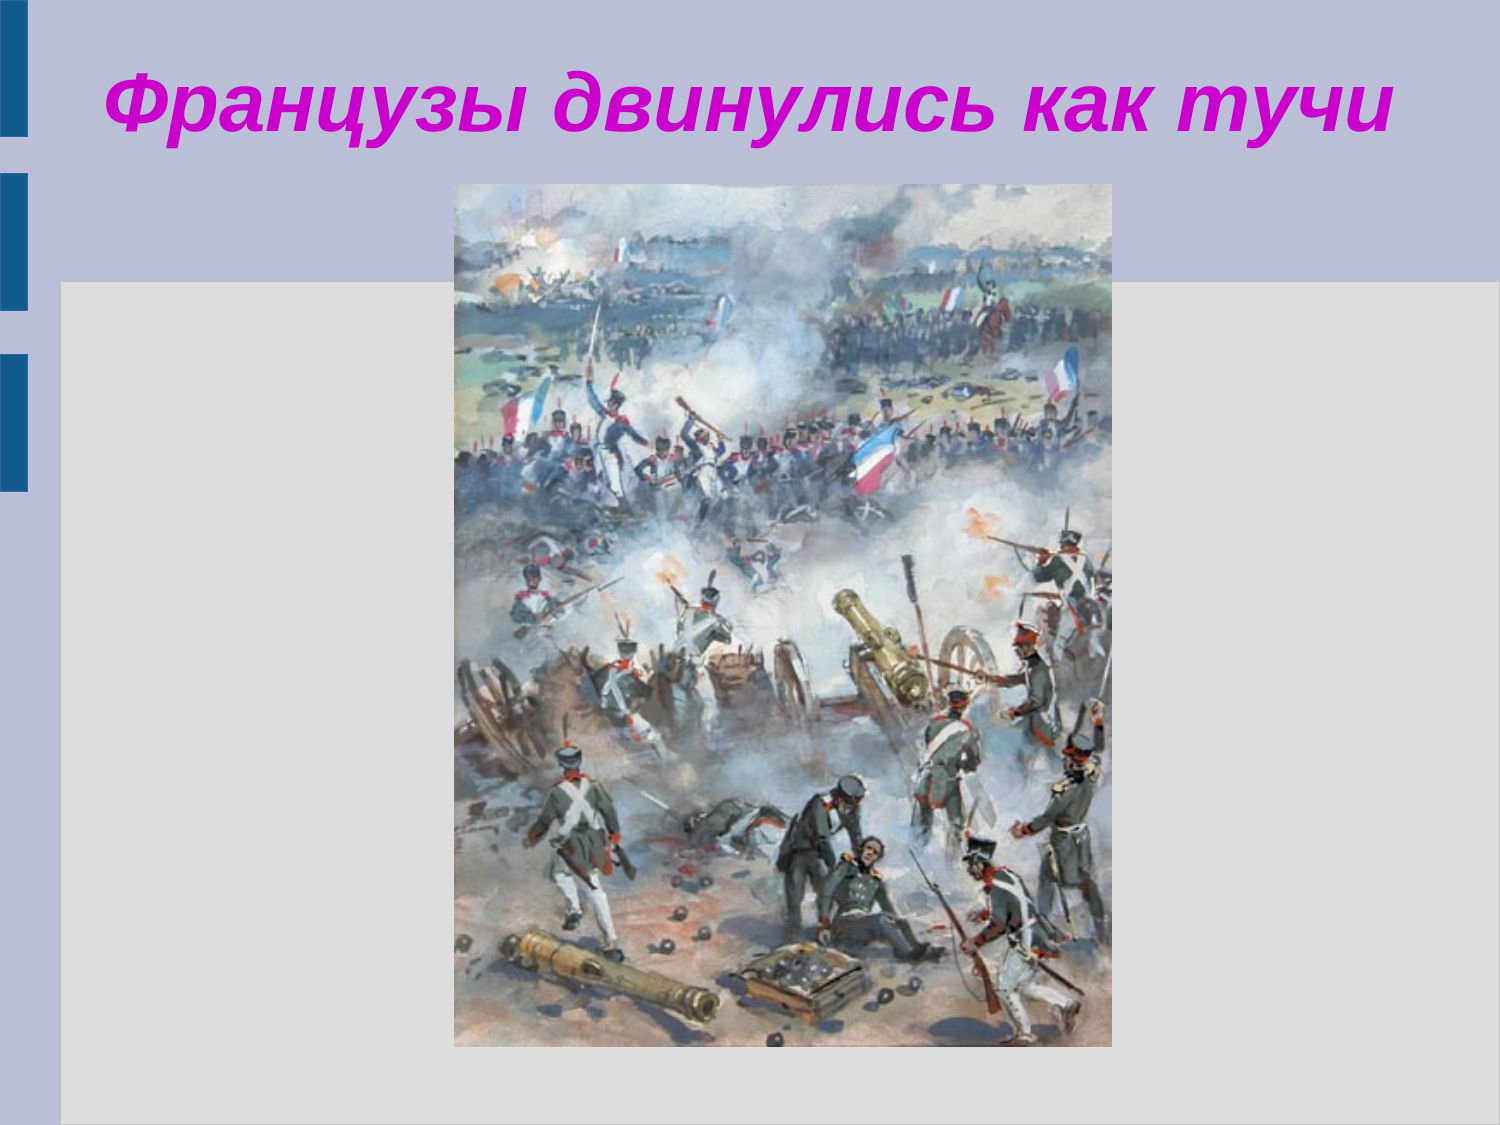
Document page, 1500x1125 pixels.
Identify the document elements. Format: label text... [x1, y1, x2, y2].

title Французы двинулись как тучи [75, 45, 1426, 161]
picture [454, 184, 1112, 1047]
